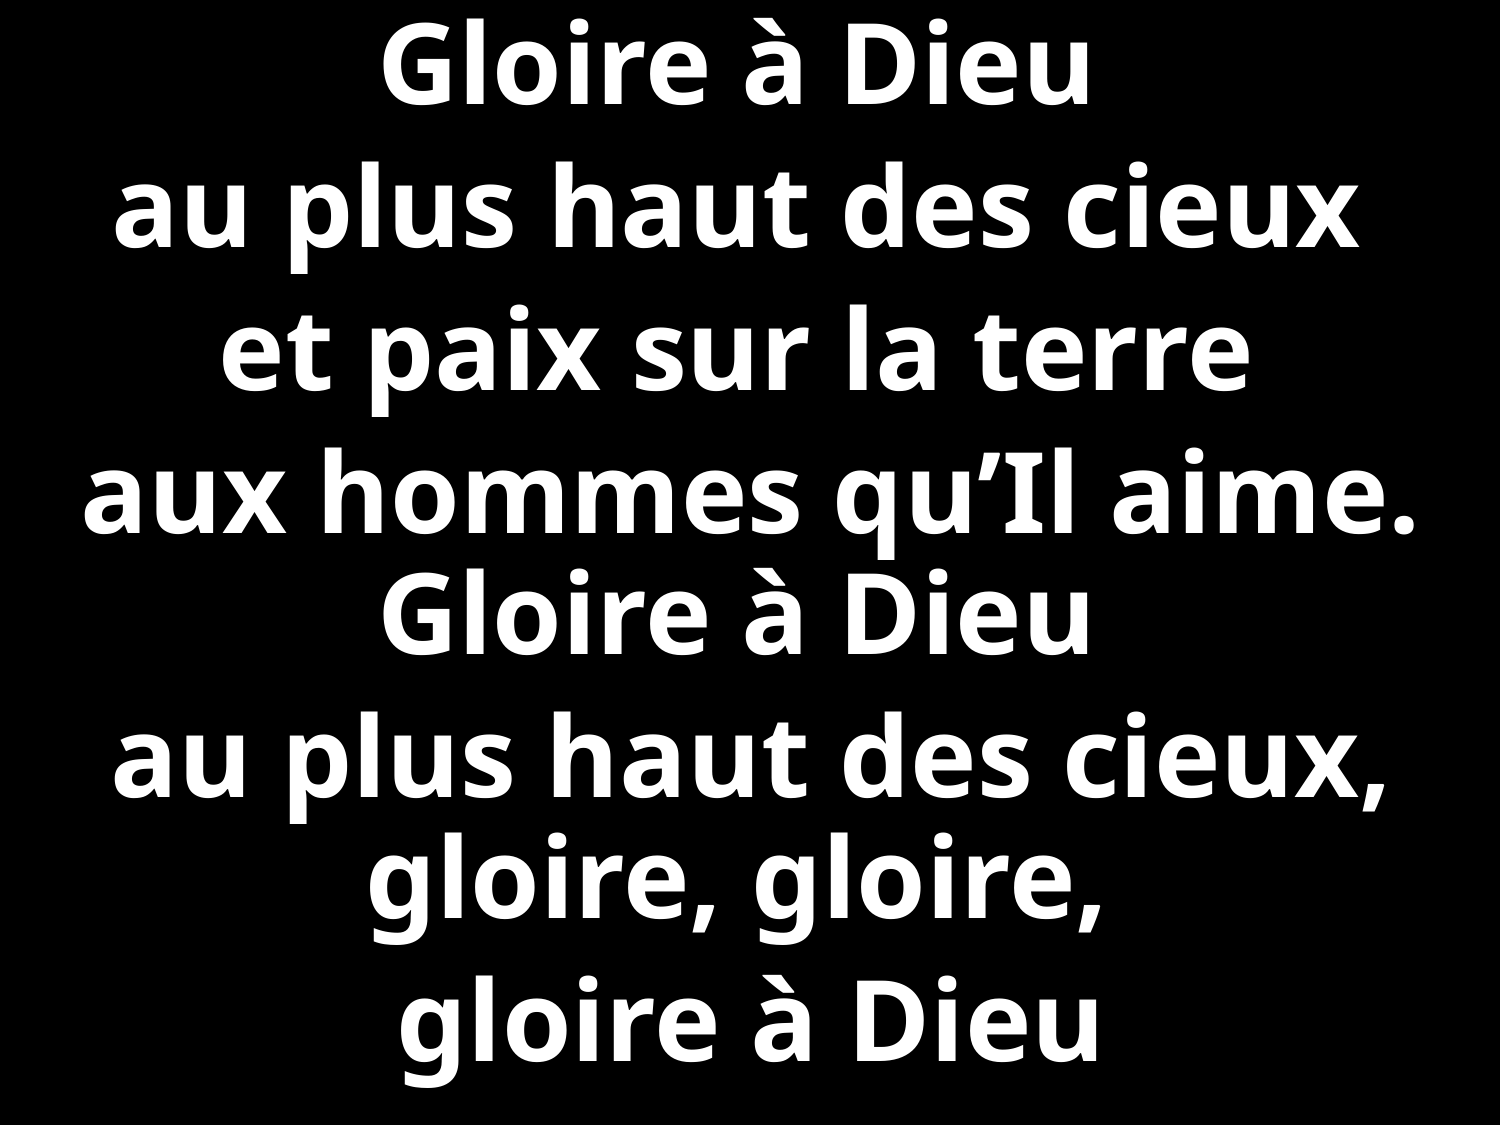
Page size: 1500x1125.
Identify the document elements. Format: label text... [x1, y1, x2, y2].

list Gloire à Dieu au plus haut des cieux et paix sur la terre aux hommes qu’Il aime. Gloire à Dieu au plus haut des cieux, gloire, gloire, gloire à Dieu [2, 0, 1500, 1125]
